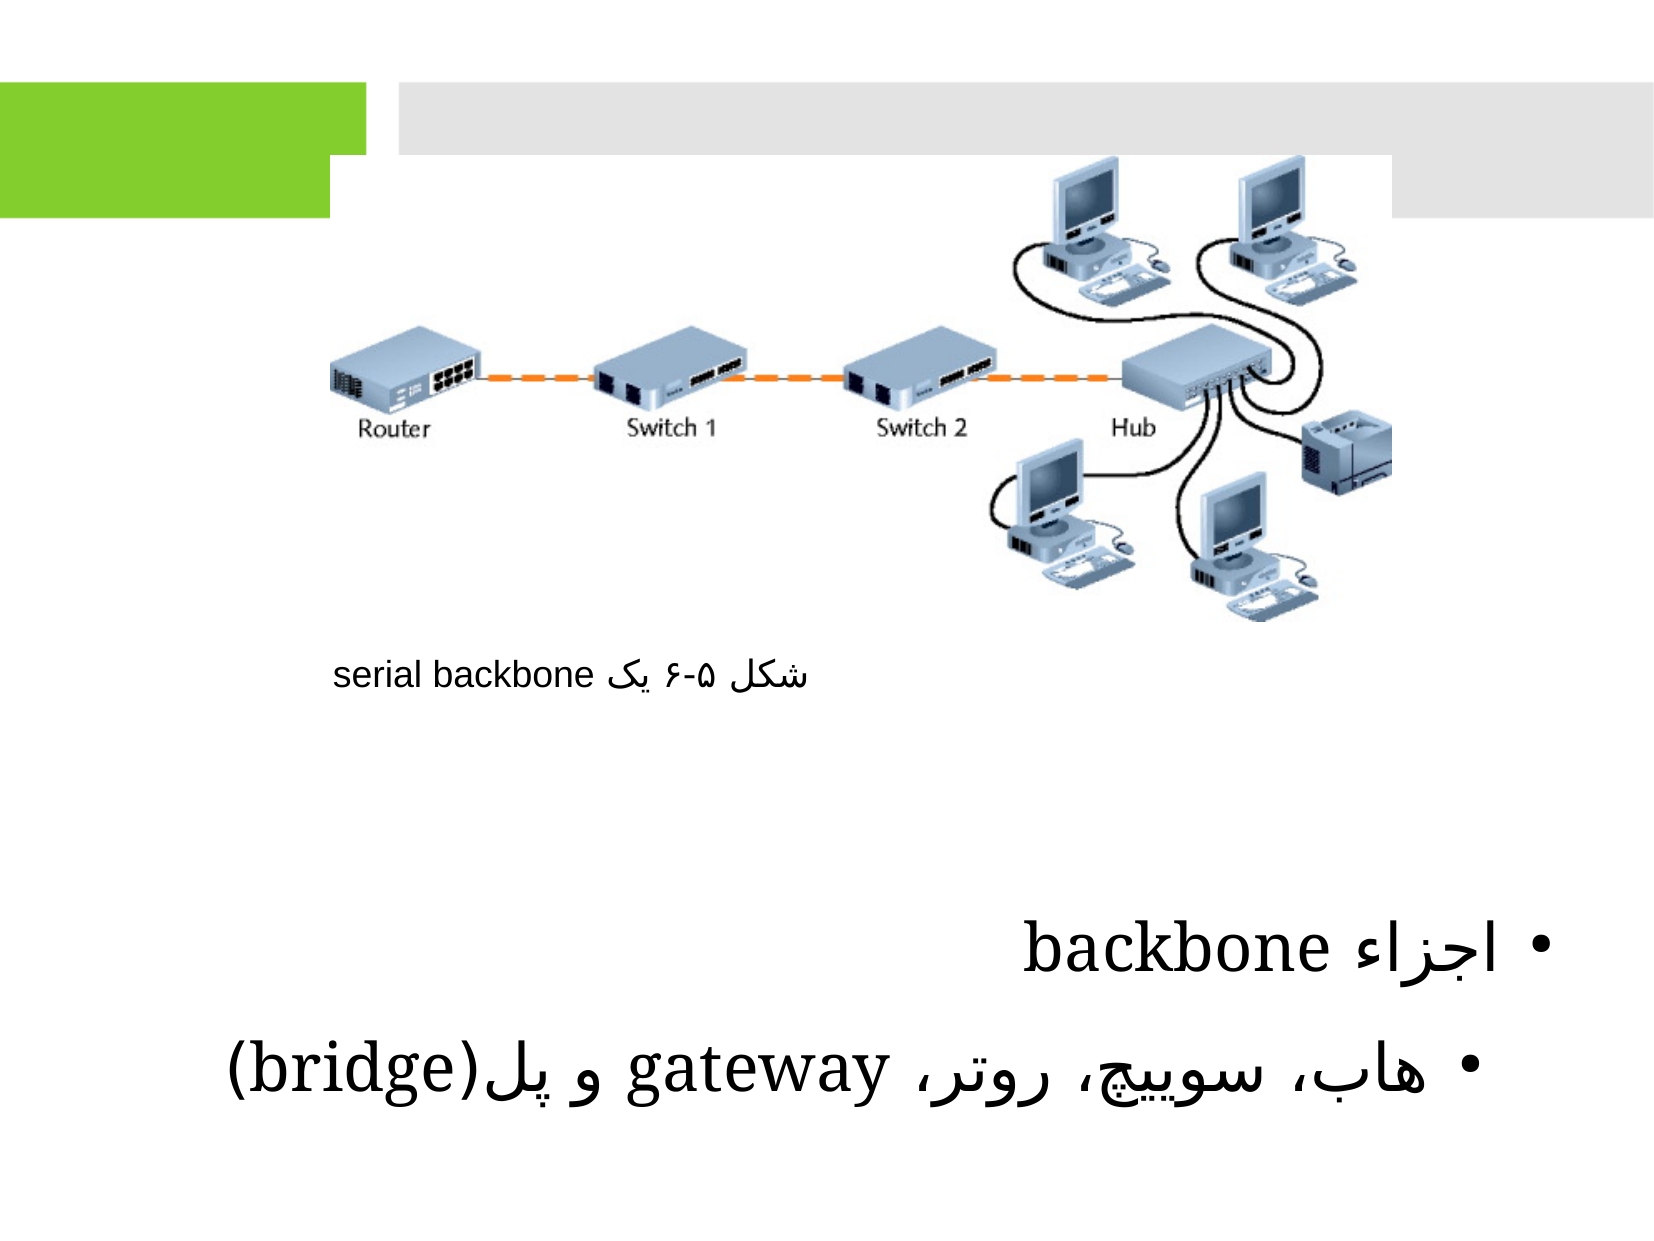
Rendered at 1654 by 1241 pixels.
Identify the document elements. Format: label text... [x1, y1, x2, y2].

text_box شکل ۵-۶ یک serial backbone [318, 642, 860, 704]
list اجزاء backbone هاب، سوییچ، روتر، gateway و پل(bridge) [82, 900, 1571, 1182]
picture [0, 0, 1654, 1241]
